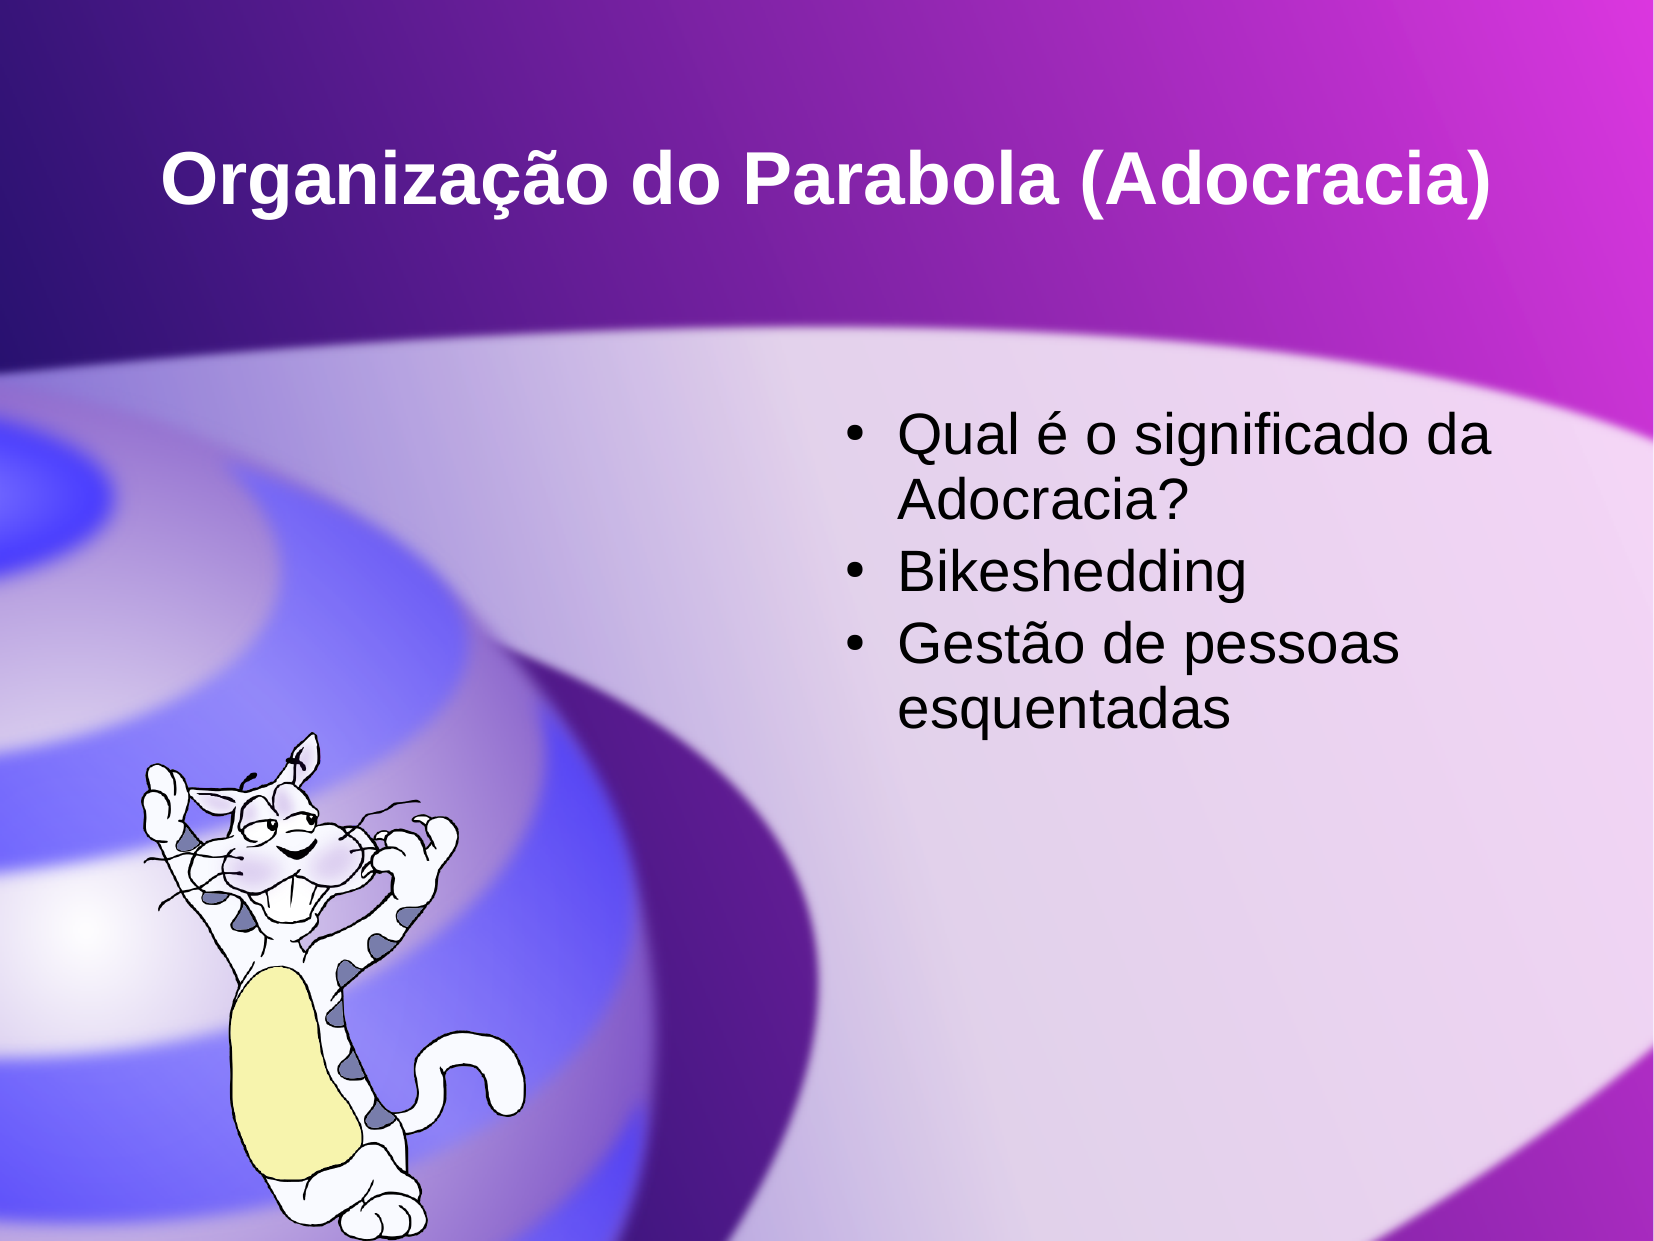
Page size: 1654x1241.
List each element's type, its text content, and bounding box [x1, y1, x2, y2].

picture [0, 0, 1654, 1241]
title Organização do Parabola (Adocracia) [82, 50, 1571, 308]
list Qual é o significado da Adocracia? Bikeshedding Gestão de pessoas esquentadas [826, 401, 1642, 1205]
